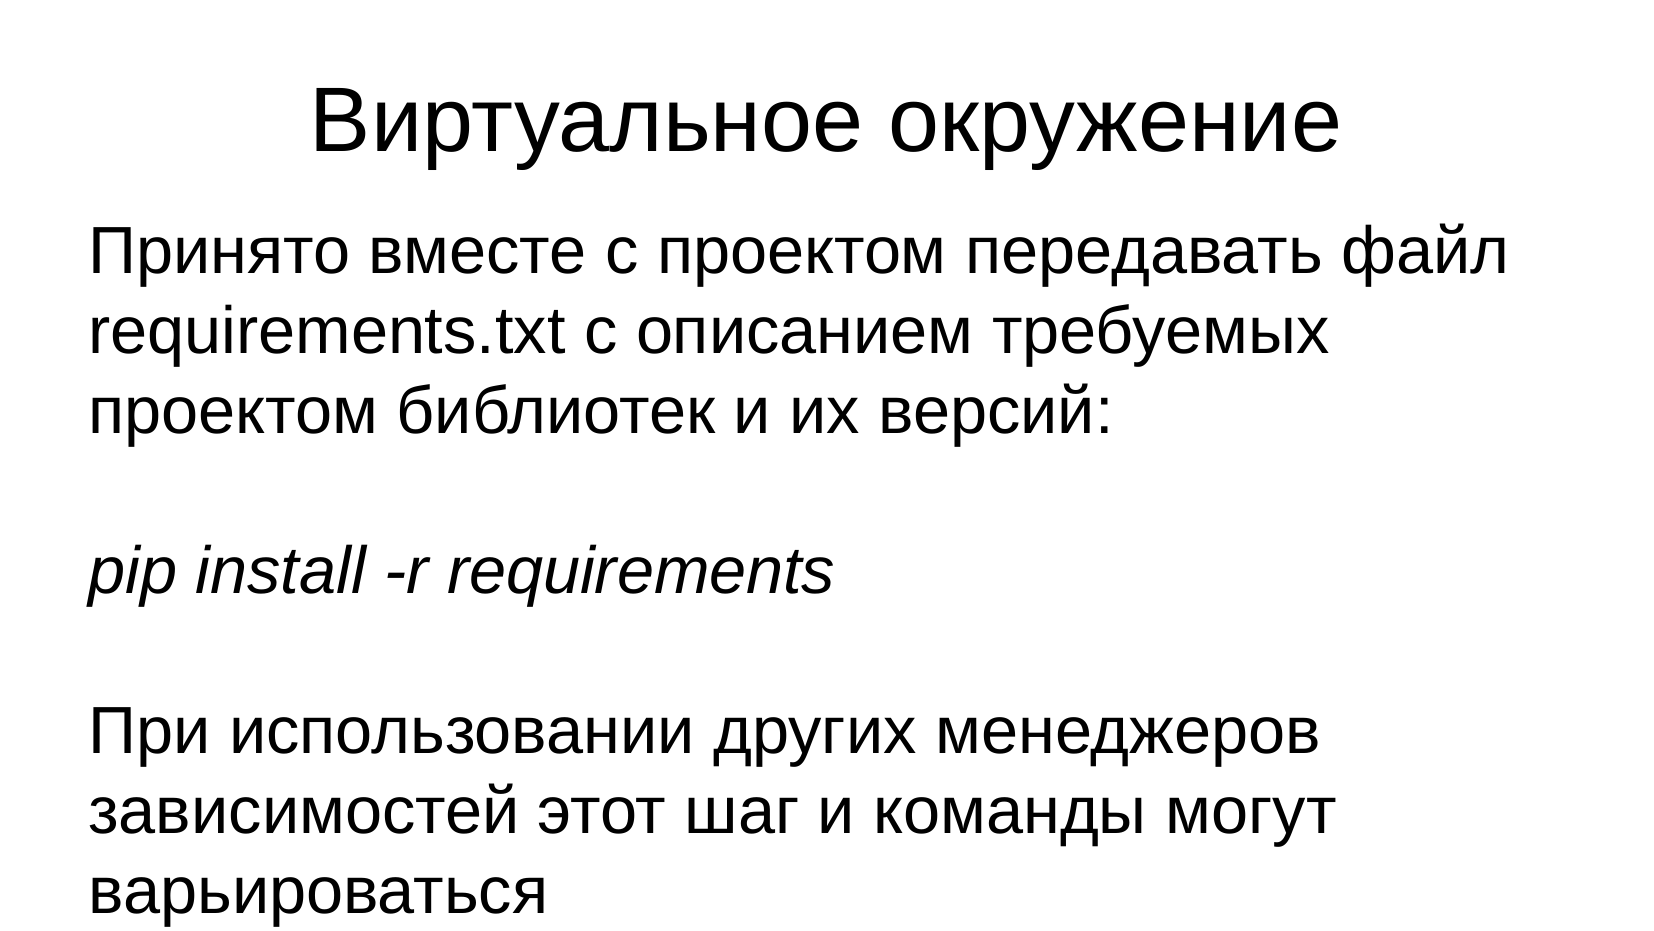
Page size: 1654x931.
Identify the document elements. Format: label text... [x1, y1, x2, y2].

title Виртуальное окружение [82, 12, 1571, 218]
subtitle Принято вместе с проектом передавать файл requirements.txt с описанием требуемых проектом библиотек и их версий: pip install -r requirements При использовании других менеджеров зависимостей этот шаг и команды могут варьироваться [88, 206, 1577, 880]
